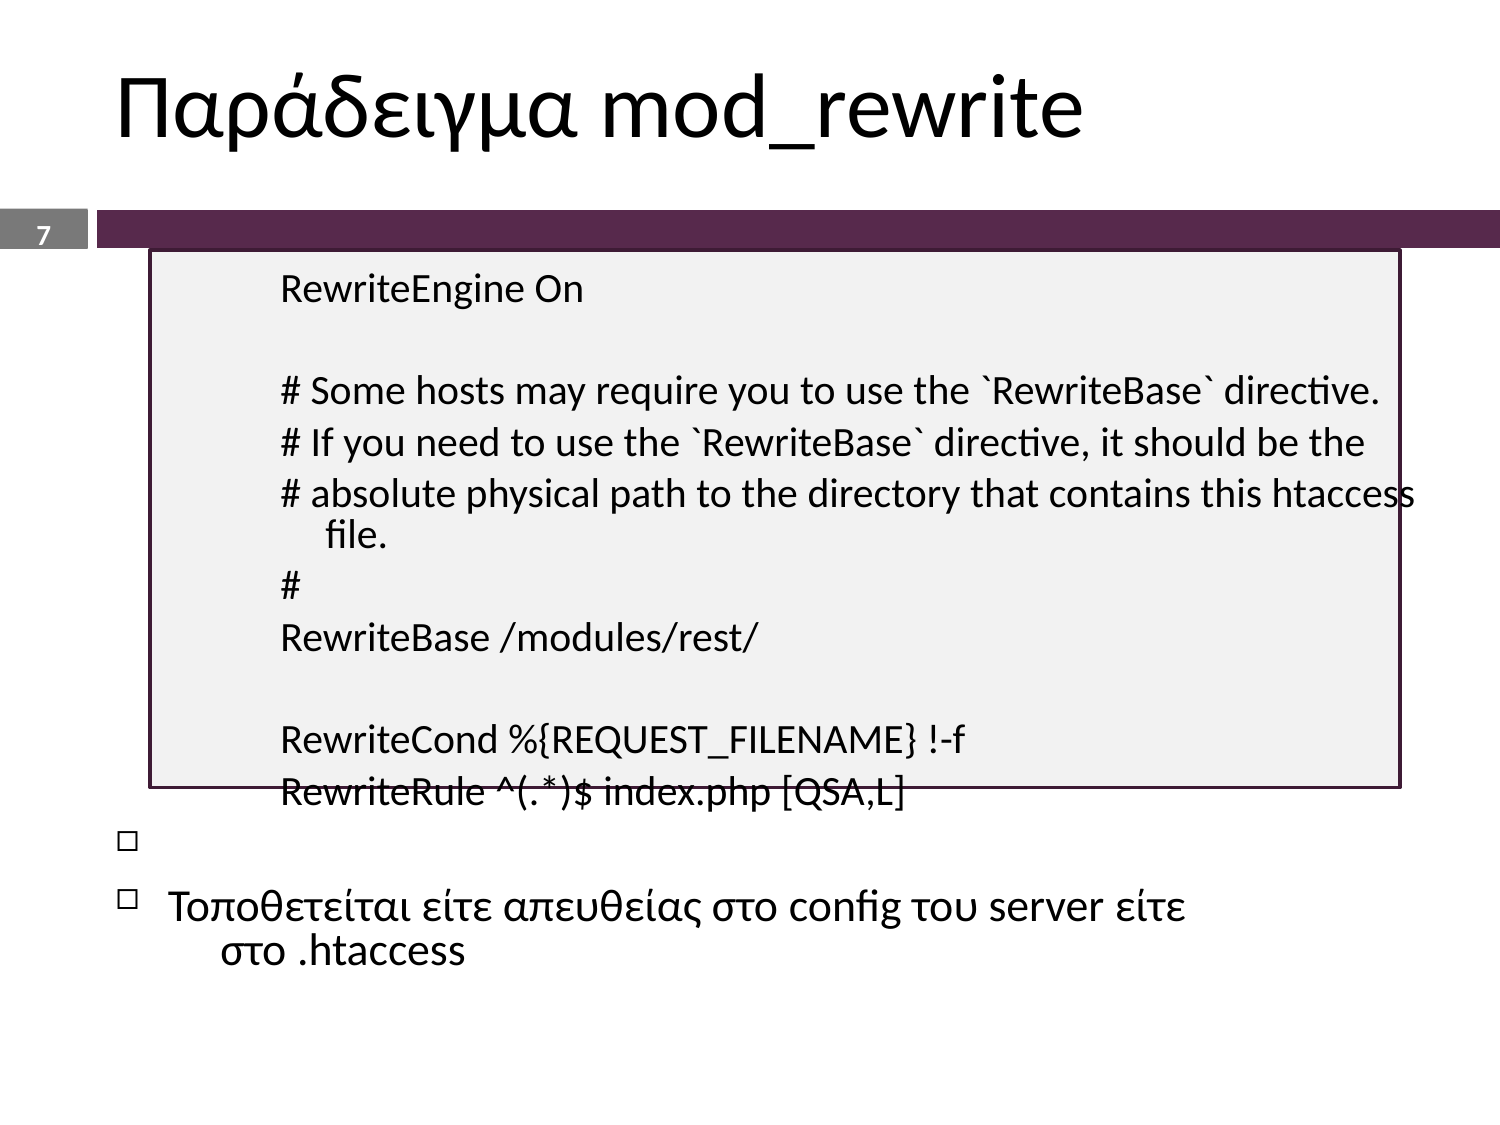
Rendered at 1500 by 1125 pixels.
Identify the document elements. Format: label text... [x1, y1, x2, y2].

title Παράδειγμα mod_rewrite [100, 19, 1438, 182]
text_box [150, 250, 1400, 262]
text_box [0, 208, 88, 249]
list RewriteEngine On # Some hosts may require you to use the `RewriteBase` directive. # If you need to use the `RewriteBase` directive, it should be the # absolute physical path to the directory that contains this htaccess file. # RewriteBase /modules/rest/ RewriteCond %{REQUEST_FILENAME} !-f RewriteRule ^(.*)$ index.php [QSA,L] Τοποθετείται είτε απευθείας στο config του server είτε στο .htaccess [100, 262, 1438, 1000]
